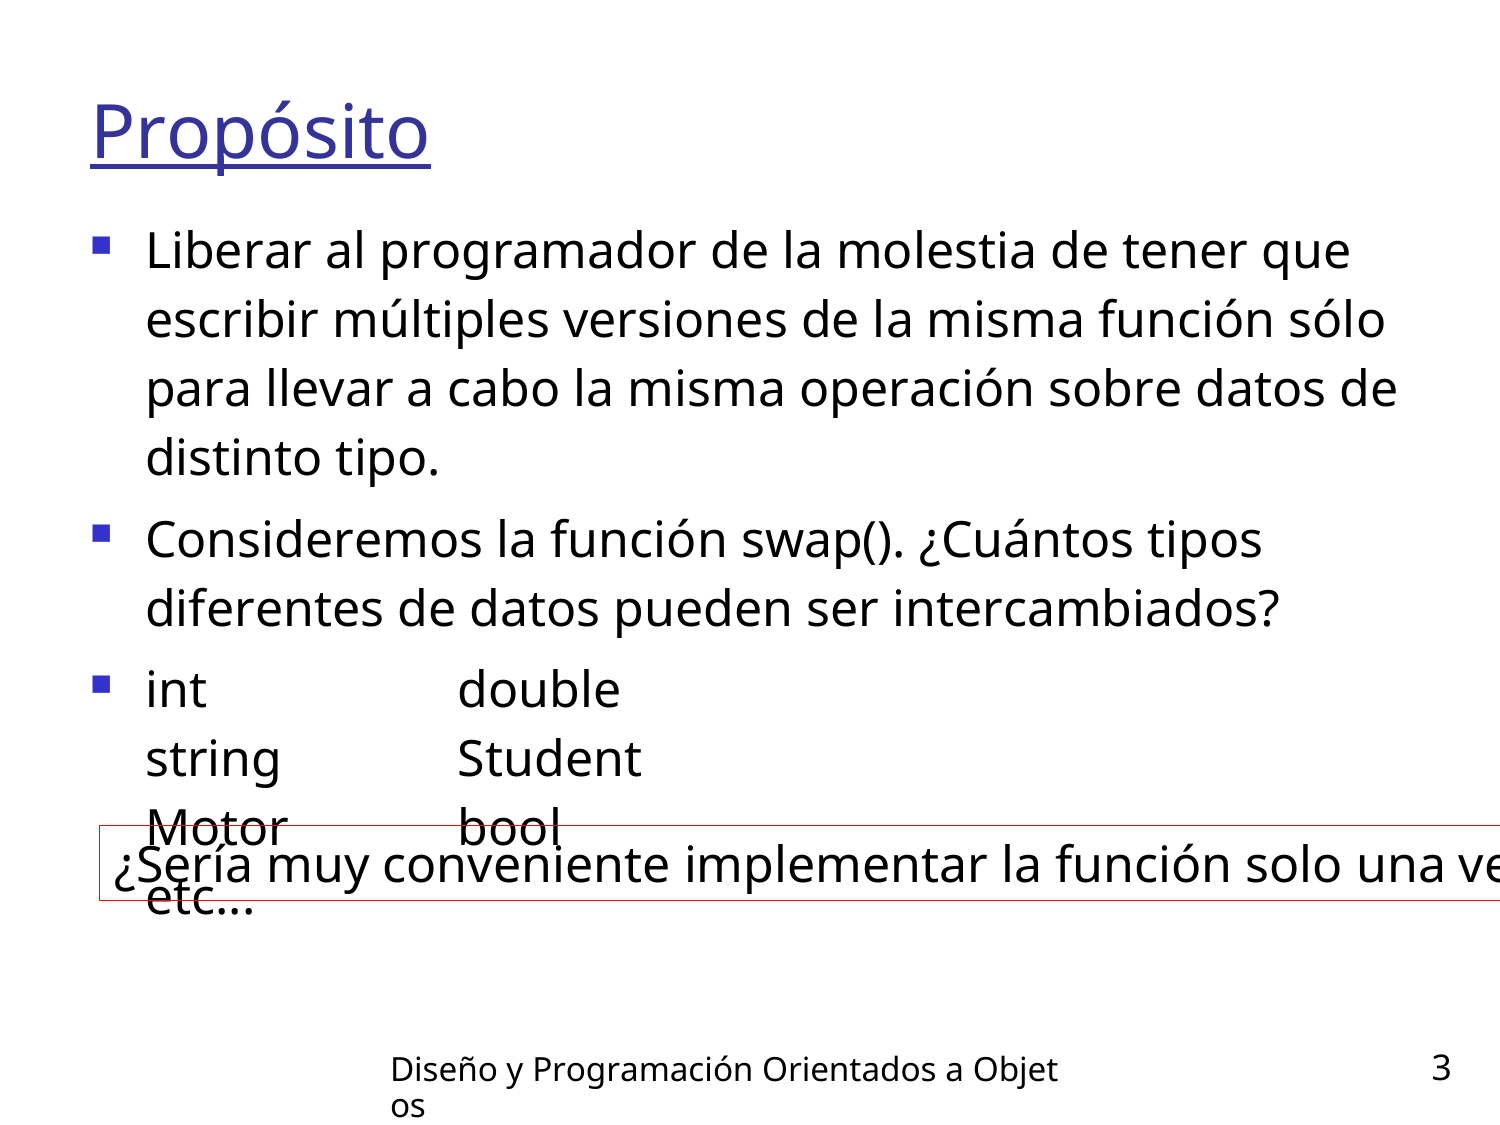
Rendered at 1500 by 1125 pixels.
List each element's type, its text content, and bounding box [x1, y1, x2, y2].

title Propósito [75, 10, 1466, 188]
list Liberar al programador de la molestia de tener que escribir múltiples versiones de la misma función sólo para llevar a cabo la misma operación sobre datos de distinto tipo. Consideremos la función swap(). ¿Cuántos tipos diferentes de datos pueden ser intercambiados? int double string Student Motor bool etc... [75, 207, 1462, 1028]
text_box ¿Sería muy conveniente implementar la función solo una vez? [99, 825, 1463, 901]
